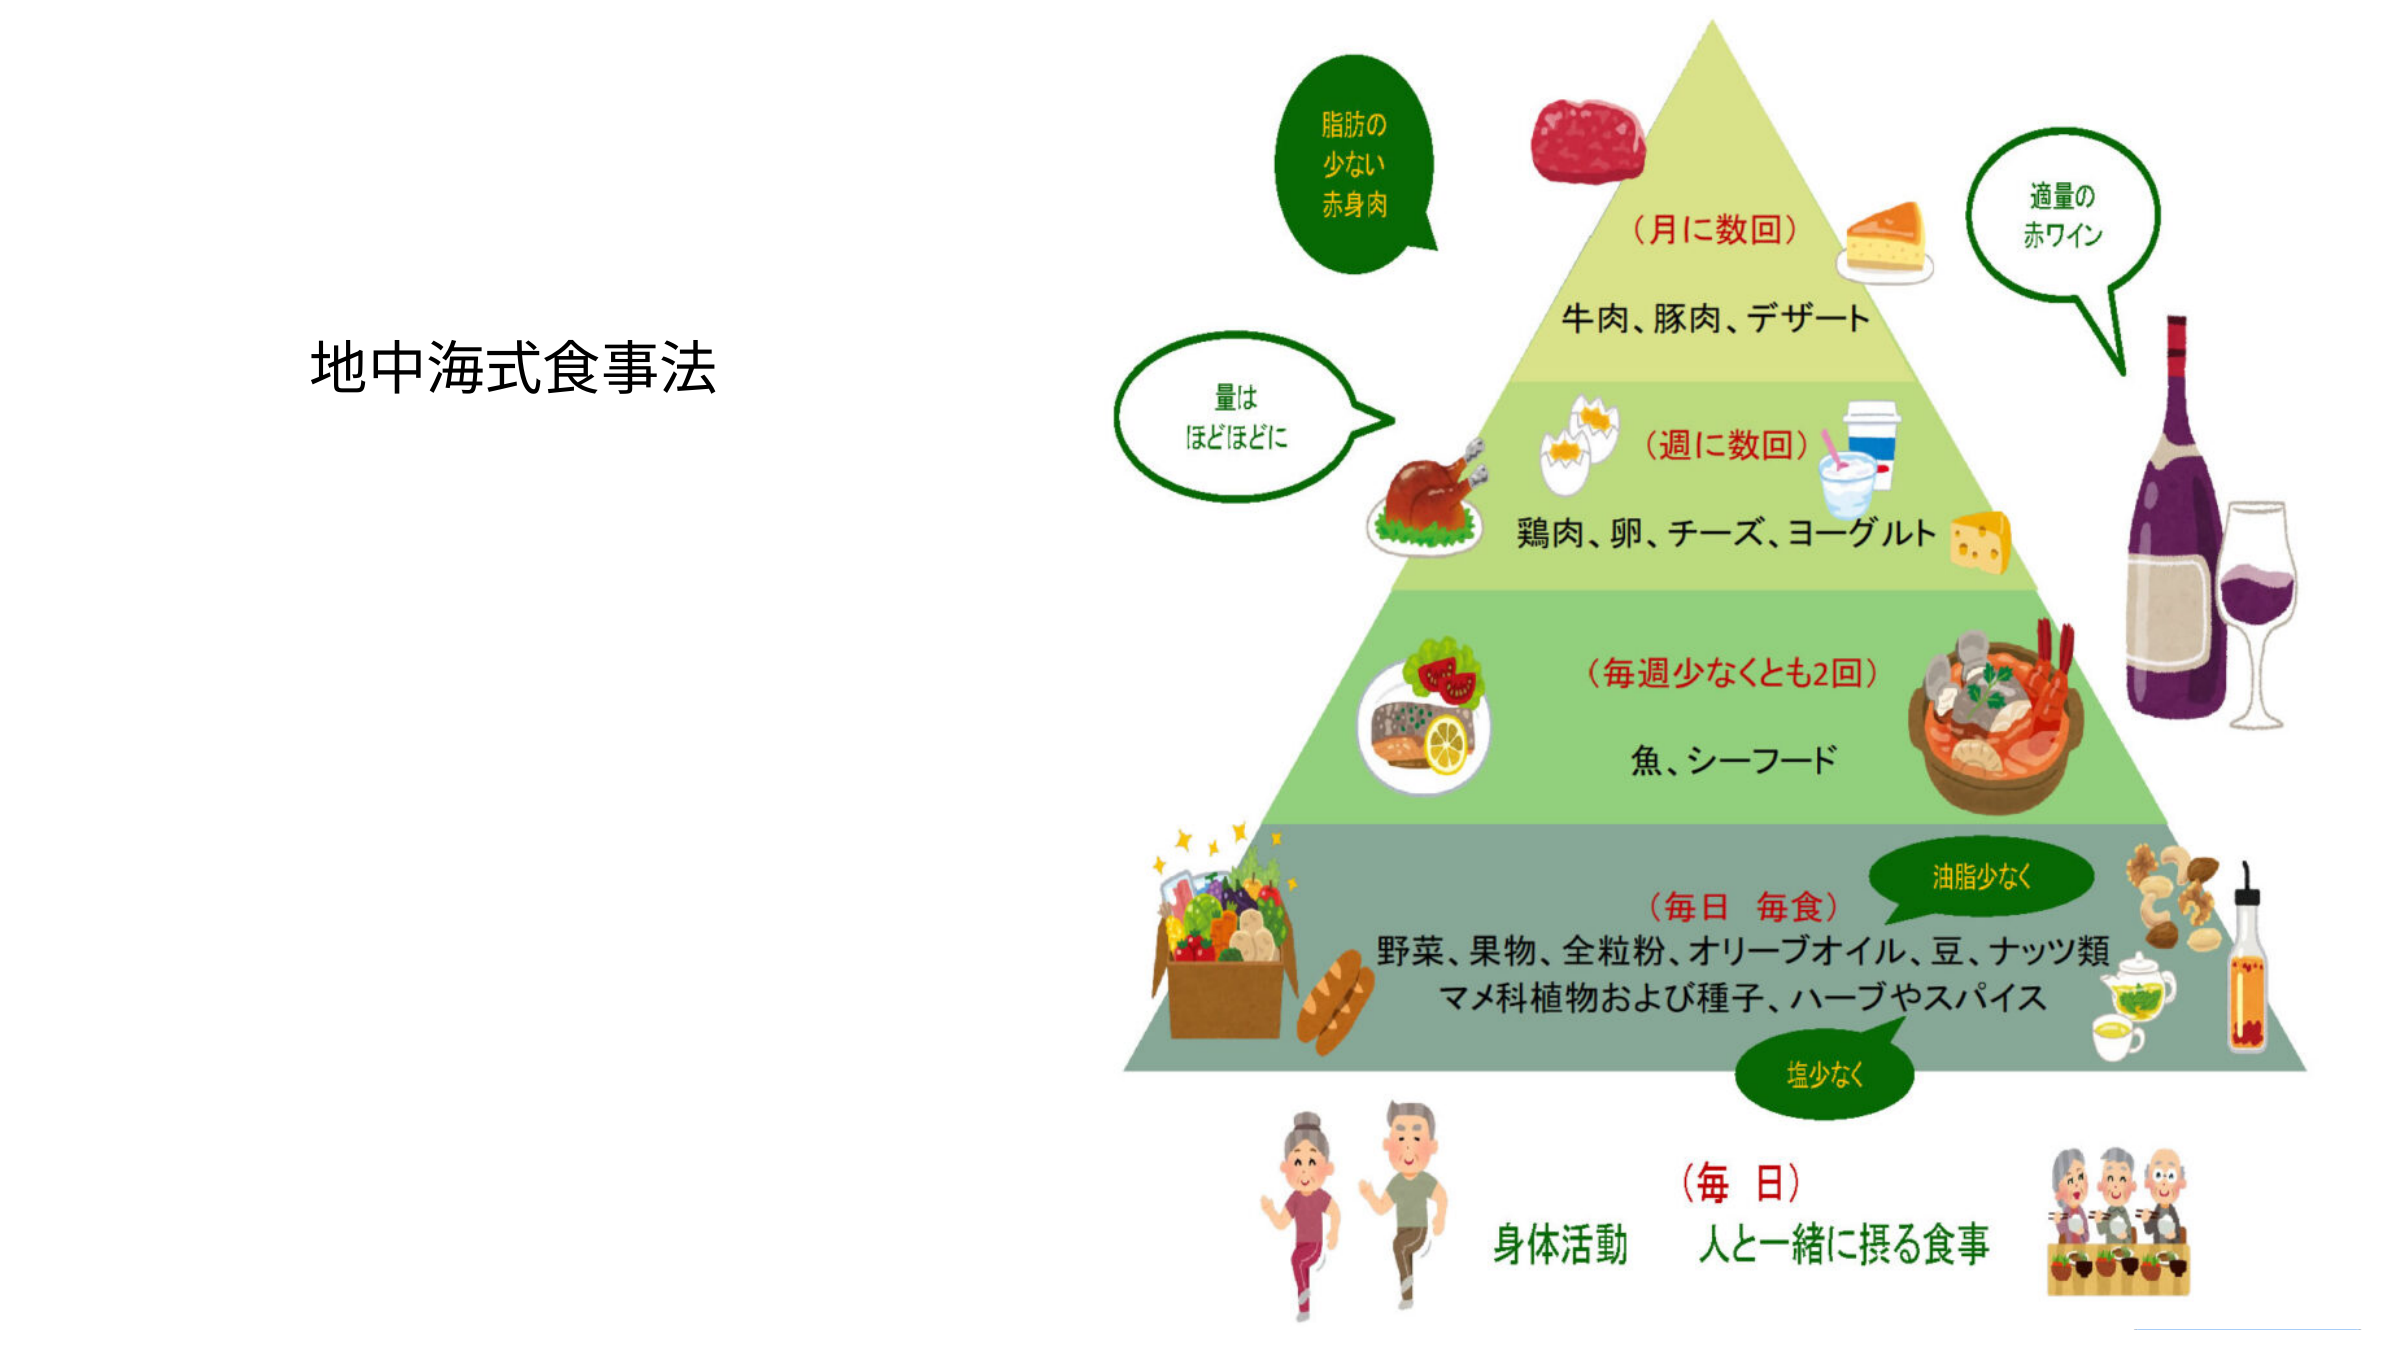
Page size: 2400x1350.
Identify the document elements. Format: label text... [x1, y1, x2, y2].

picture [1062, 15, 2391, 1339]
text_box 地中海式食事法 [295, 314, 1123, 414]
